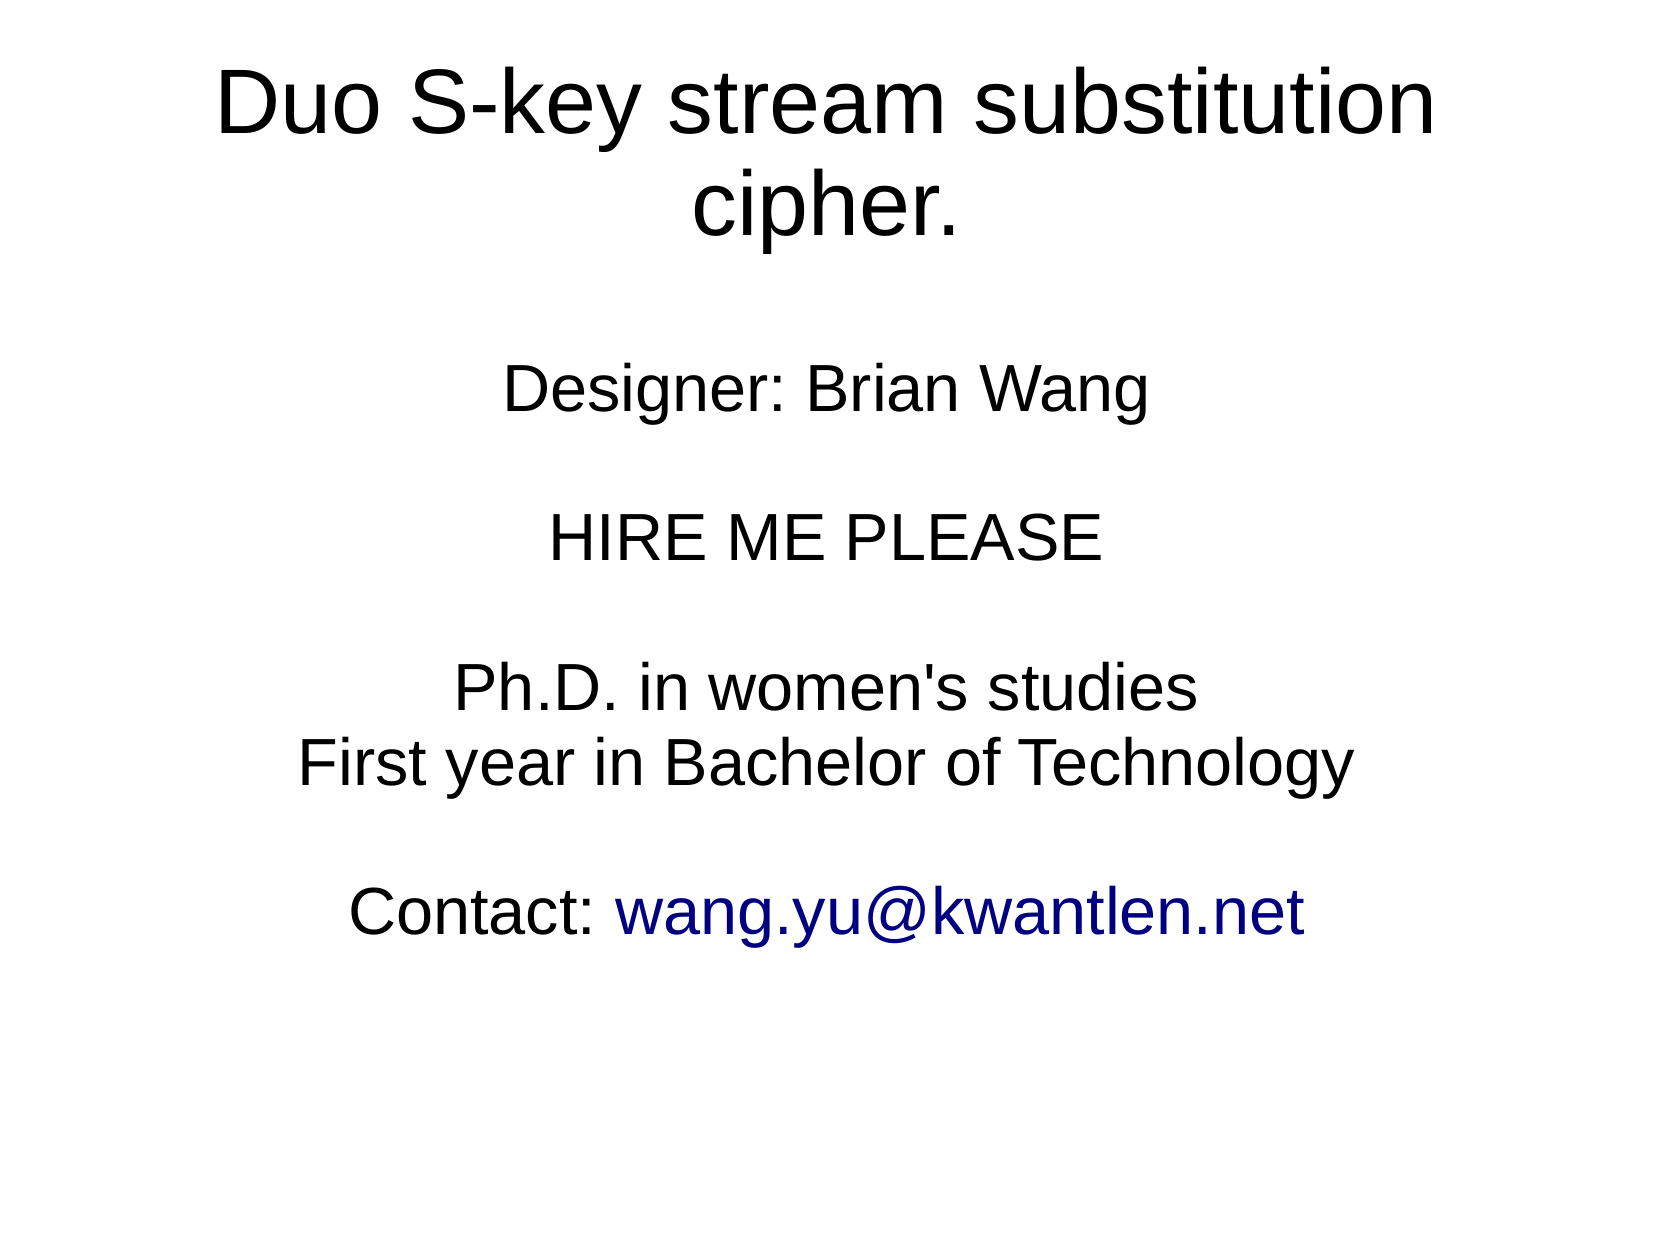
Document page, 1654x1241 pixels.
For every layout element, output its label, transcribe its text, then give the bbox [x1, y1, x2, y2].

subtitle Designer: Brian Wang HIRE ME PLEASE Ph.D. in women's studies First year in Bachelor of Technology Contact: wang.yu@kwantlen.net [82, 290, 1571, 1010]
title Duo S-key stream substitution cipher. [82, 49, 1571, 257]
